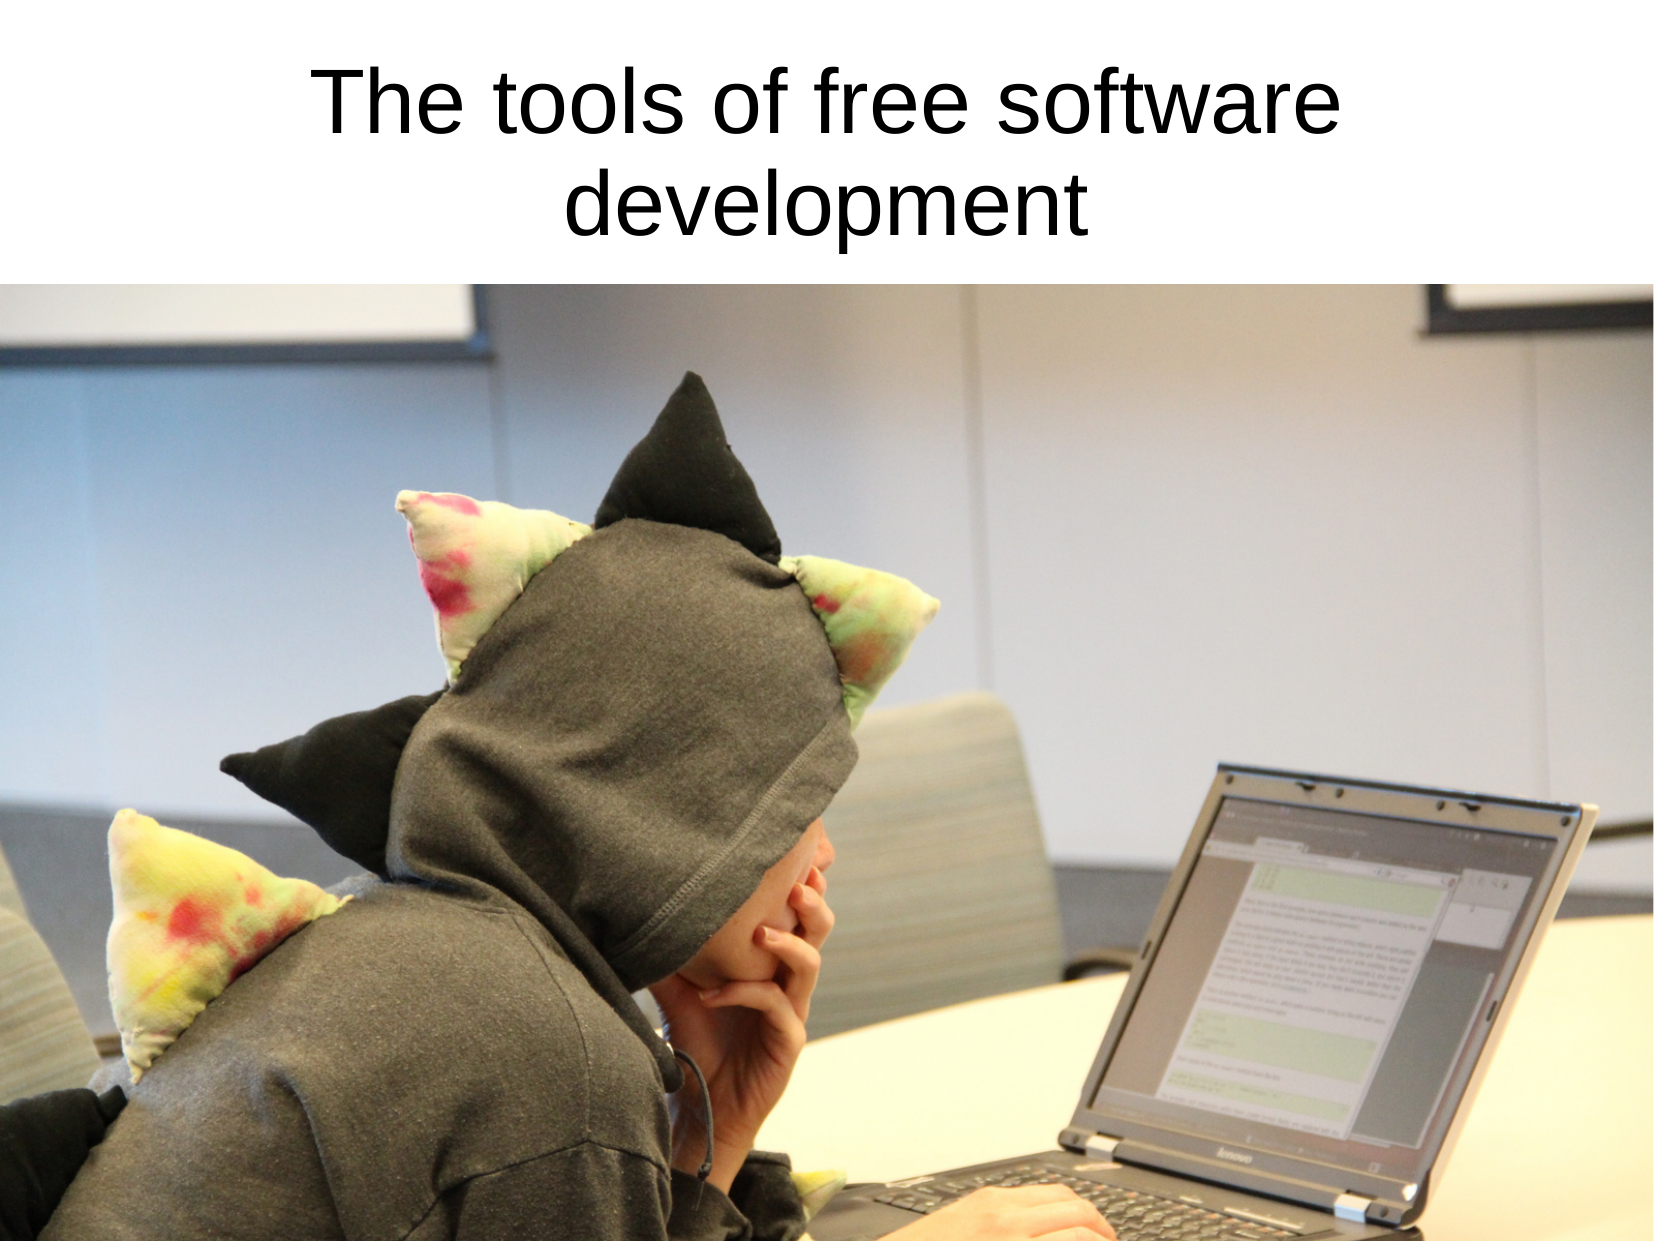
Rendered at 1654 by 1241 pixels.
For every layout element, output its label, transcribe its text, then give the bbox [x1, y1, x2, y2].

picture [0, 284, 1654, 1241]
title The tools of free software development [82, 49, 1571, 257]
